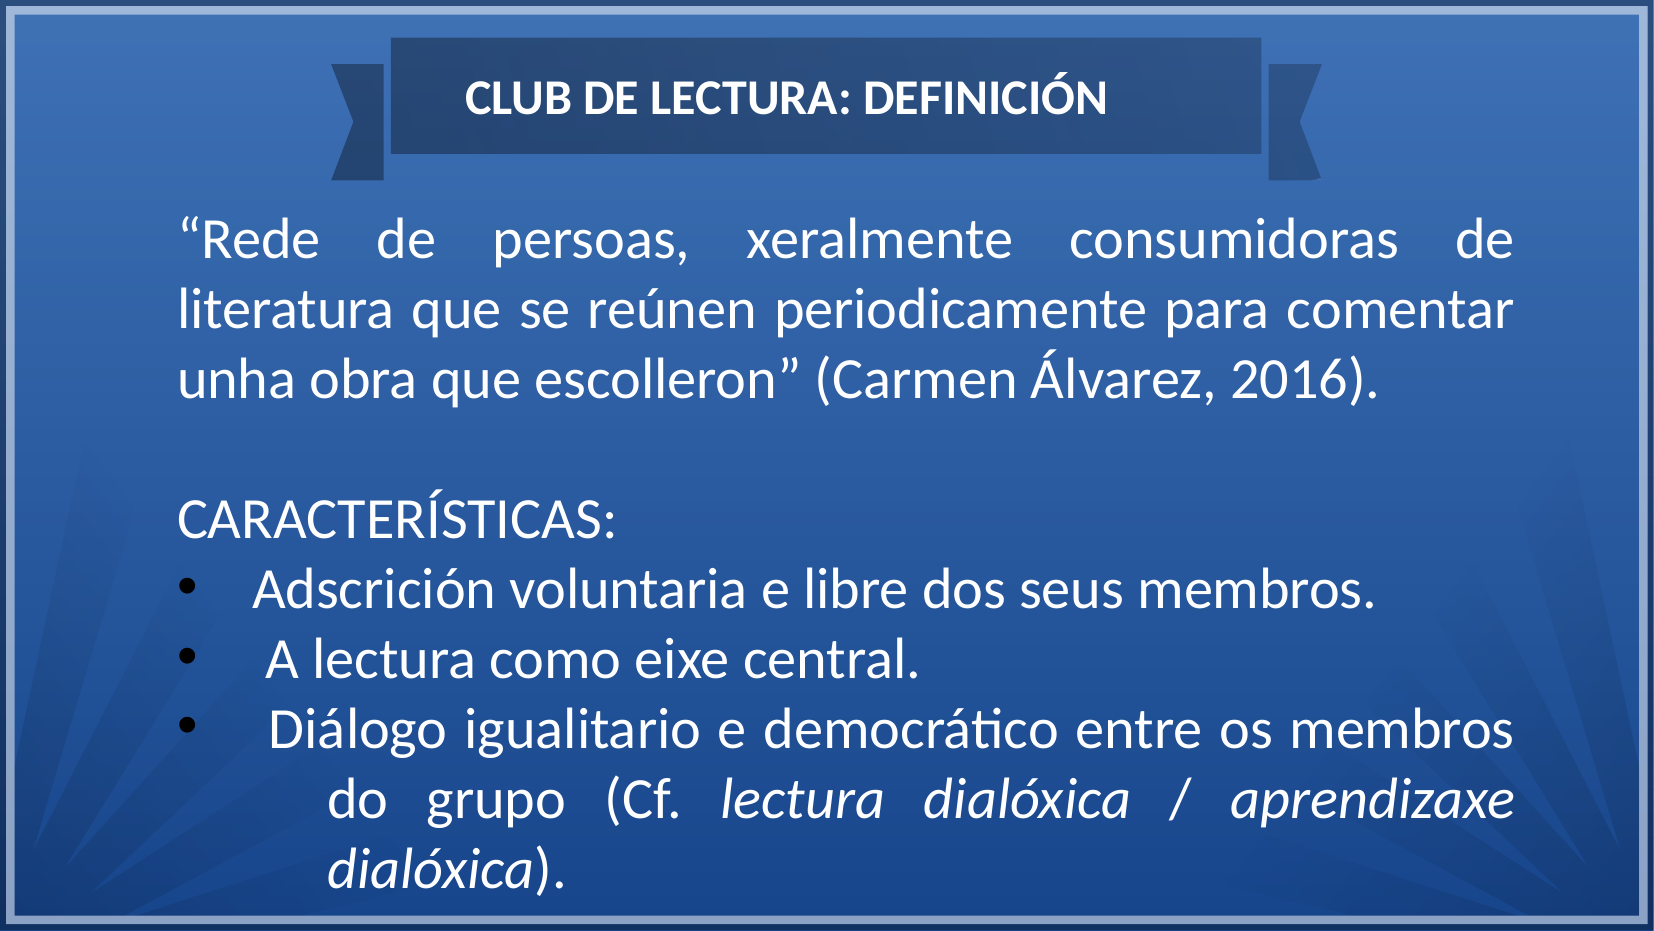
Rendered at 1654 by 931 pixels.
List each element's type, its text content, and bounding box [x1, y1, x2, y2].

text_box “Rede de persoas, xeralmente consumidoras de literatura que se reúnen periodicamente para comentar unha obra que escolleron” (Carmen Álvarez, 2016). CARACTERÍSTICAS: Adscrición voluntaria e libre dos seus membros. A lectura como eixe central. Diálogo igualitario e democrático entre os membros do grupo (Cf. lectura dialóxica / aprendizaxe dialóxica). [162, 192, 1531, 931]
text_box CLUB DE LECTURA: DEFINICIÓN [450, 56, 1130, 133]
